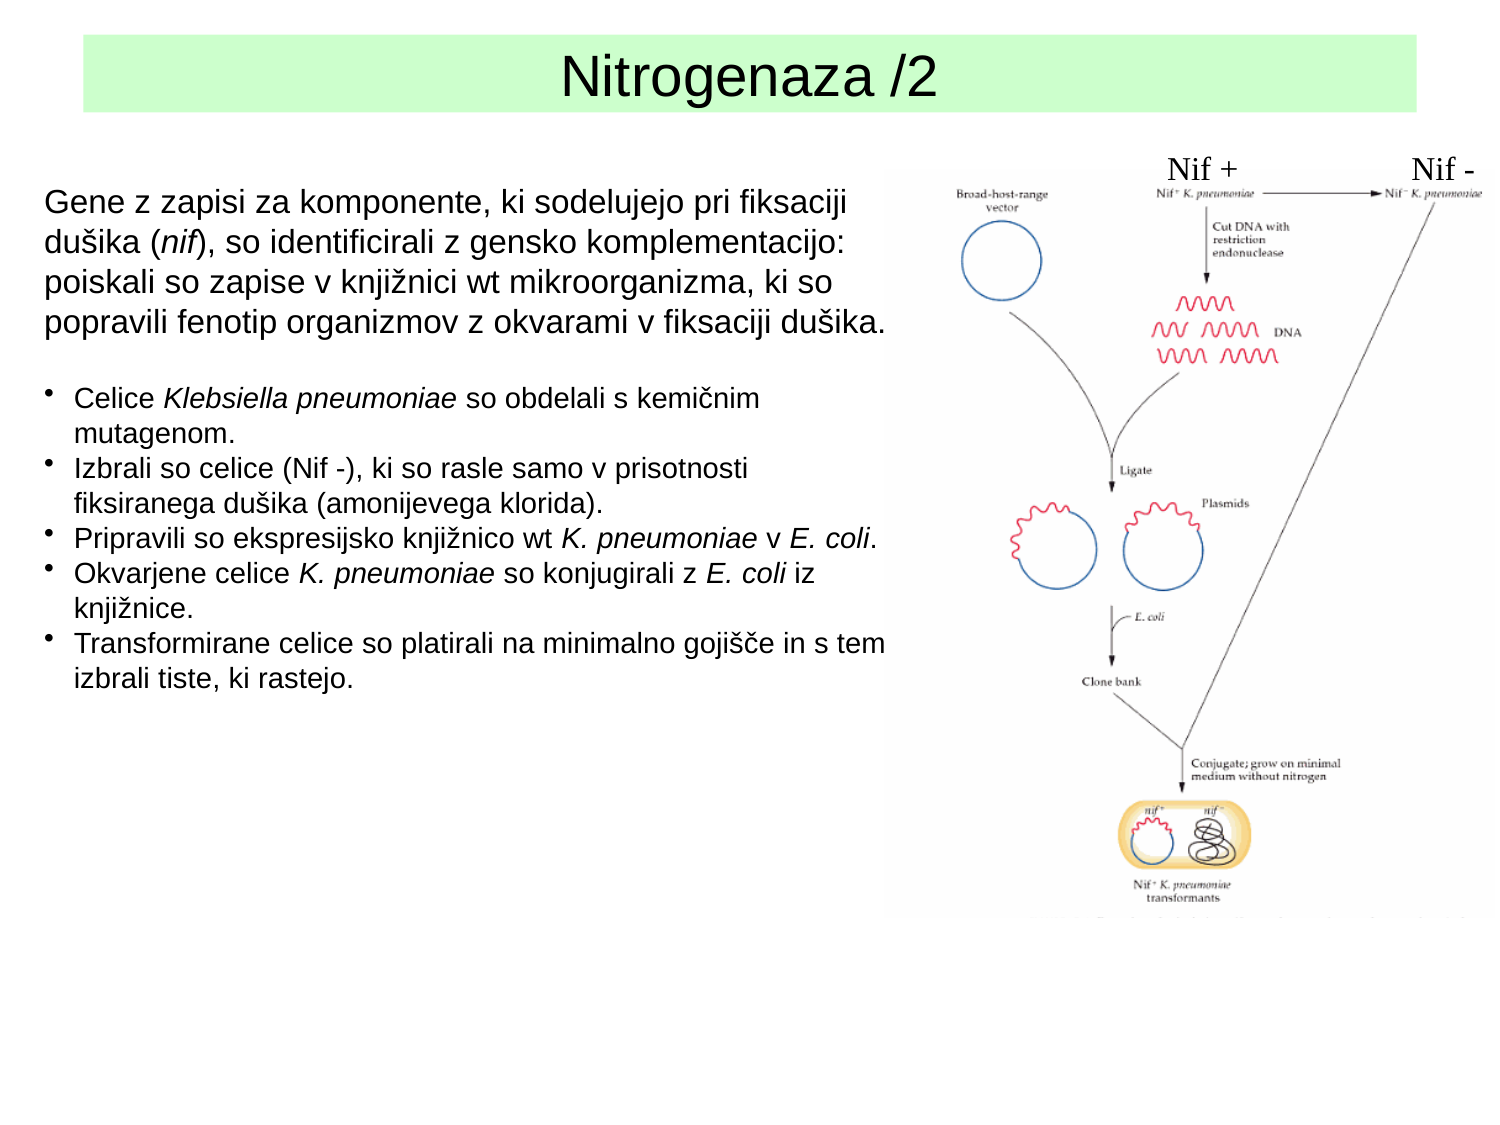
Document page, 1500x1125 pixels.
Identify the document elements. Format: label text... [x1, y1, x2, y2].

text_box Nitrogenaza /2 [83, 34, 1417, 113]
text_box Gene z zapisi za komponente, ki sodelujejo pri fiksaciji dušika (nif), so identificirali z gensko komplementacijo: poiskali so zapise v knjižnici wt mikroorganizma, ki so popravili fenotip organizmov z okvarami v fiksaciji dušika. Celice Klebsiella pneumoniae so obdelali s kemičnim mutagenom. Izbrali so celice (Nif -), ki so rasle samo v prisotnosti fiksiranega dušika (amonijevega klorida). Pripravili so ekspresijsko knjižnico wt K. pneumoniae v E. coli. Okvarjene celice K. pneumoniae so konjugirali z E. coli iz knjižnice. Transformirane celice so platirali na minimalno gojišče in s tem izbrali tiste, ki rastejo. [29, 172, 884, 725]
picture [884, 169, 1495, 918]
text_box Nif + Nif - [1152, 139, 1490, 195]
